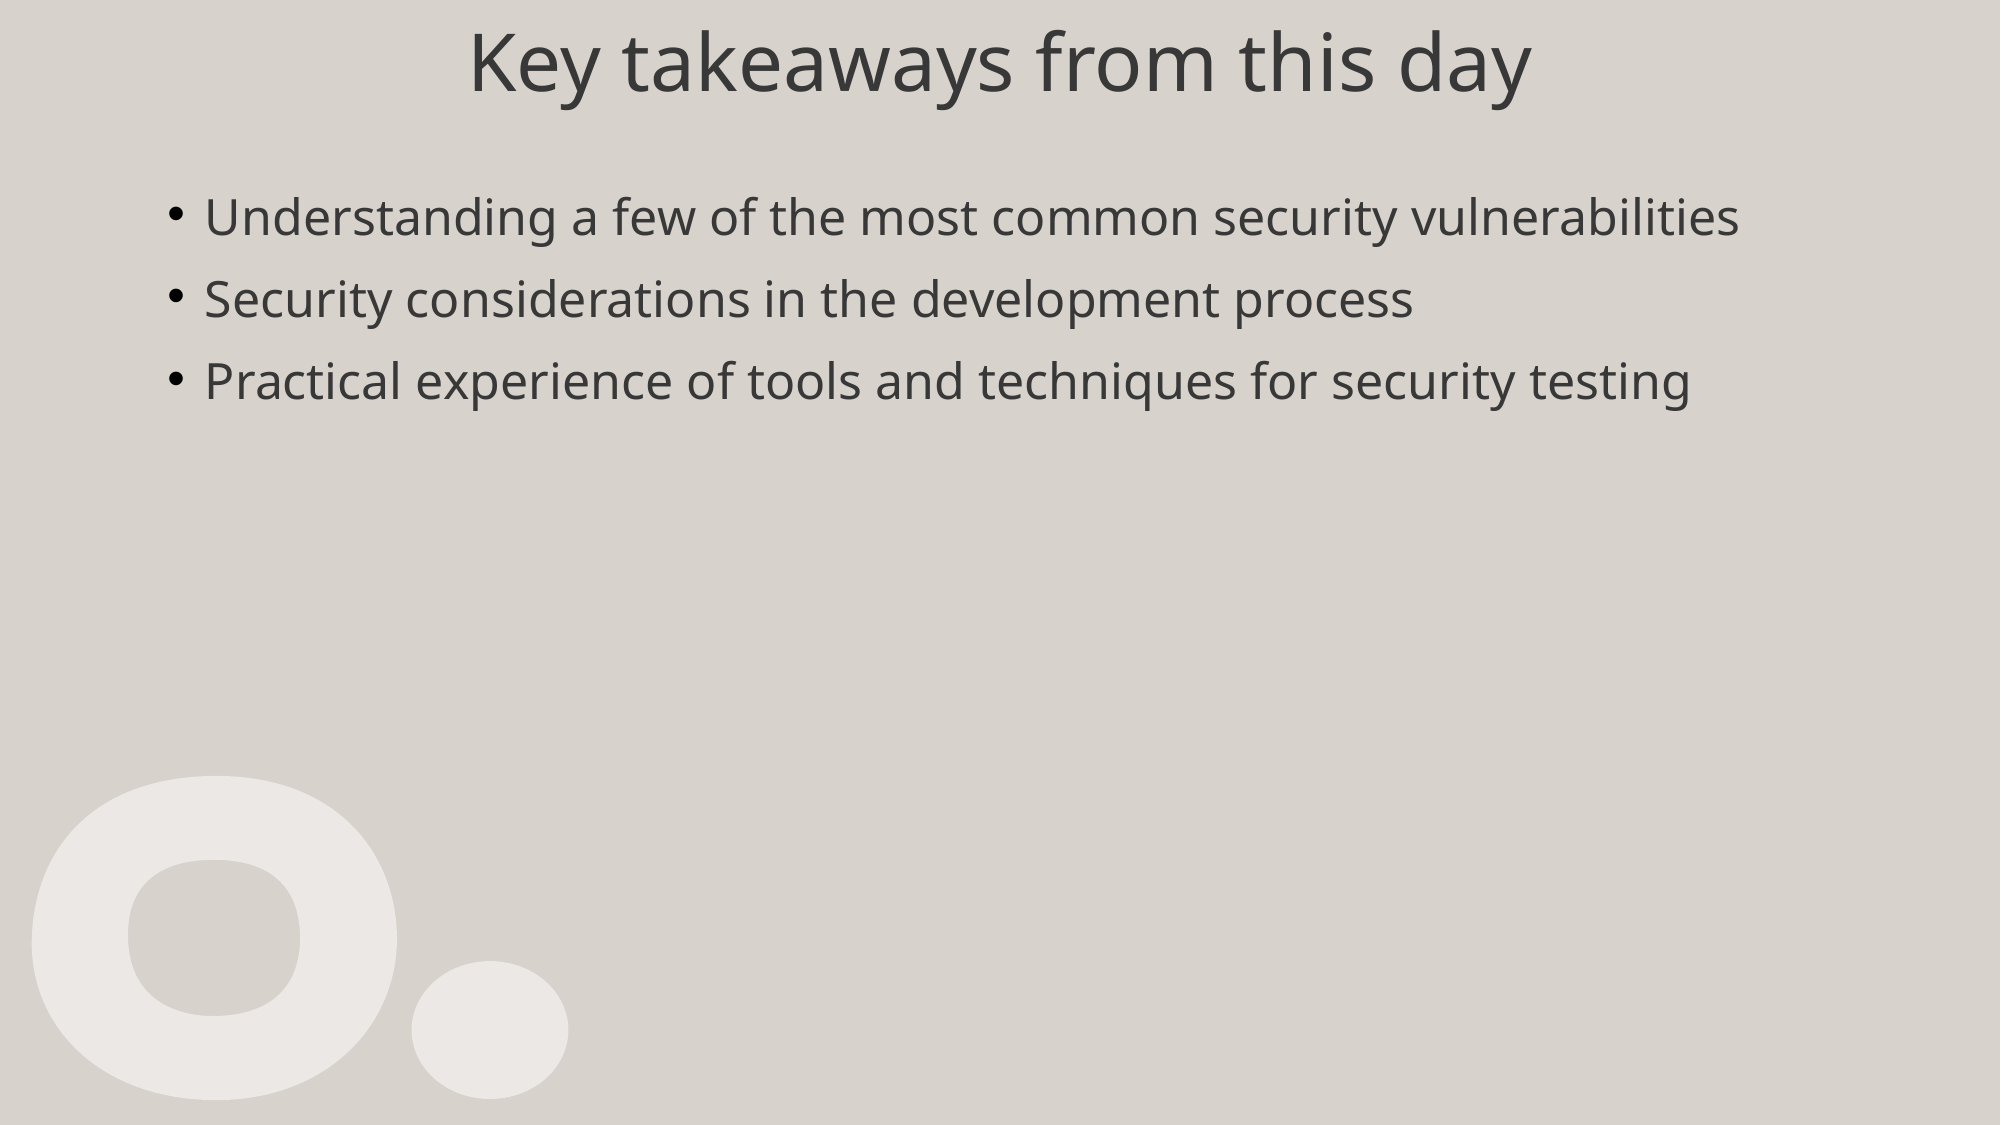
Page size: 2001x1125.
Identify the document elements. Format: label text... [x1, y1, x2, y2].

title Key takeaways from this day [0, 5, 2000, 119]
list Understanding a few of the most common security vulnerabilities Security considerations in the development process Practical experience of tools and techniques for security testing [152, 178, 1848, 947]
